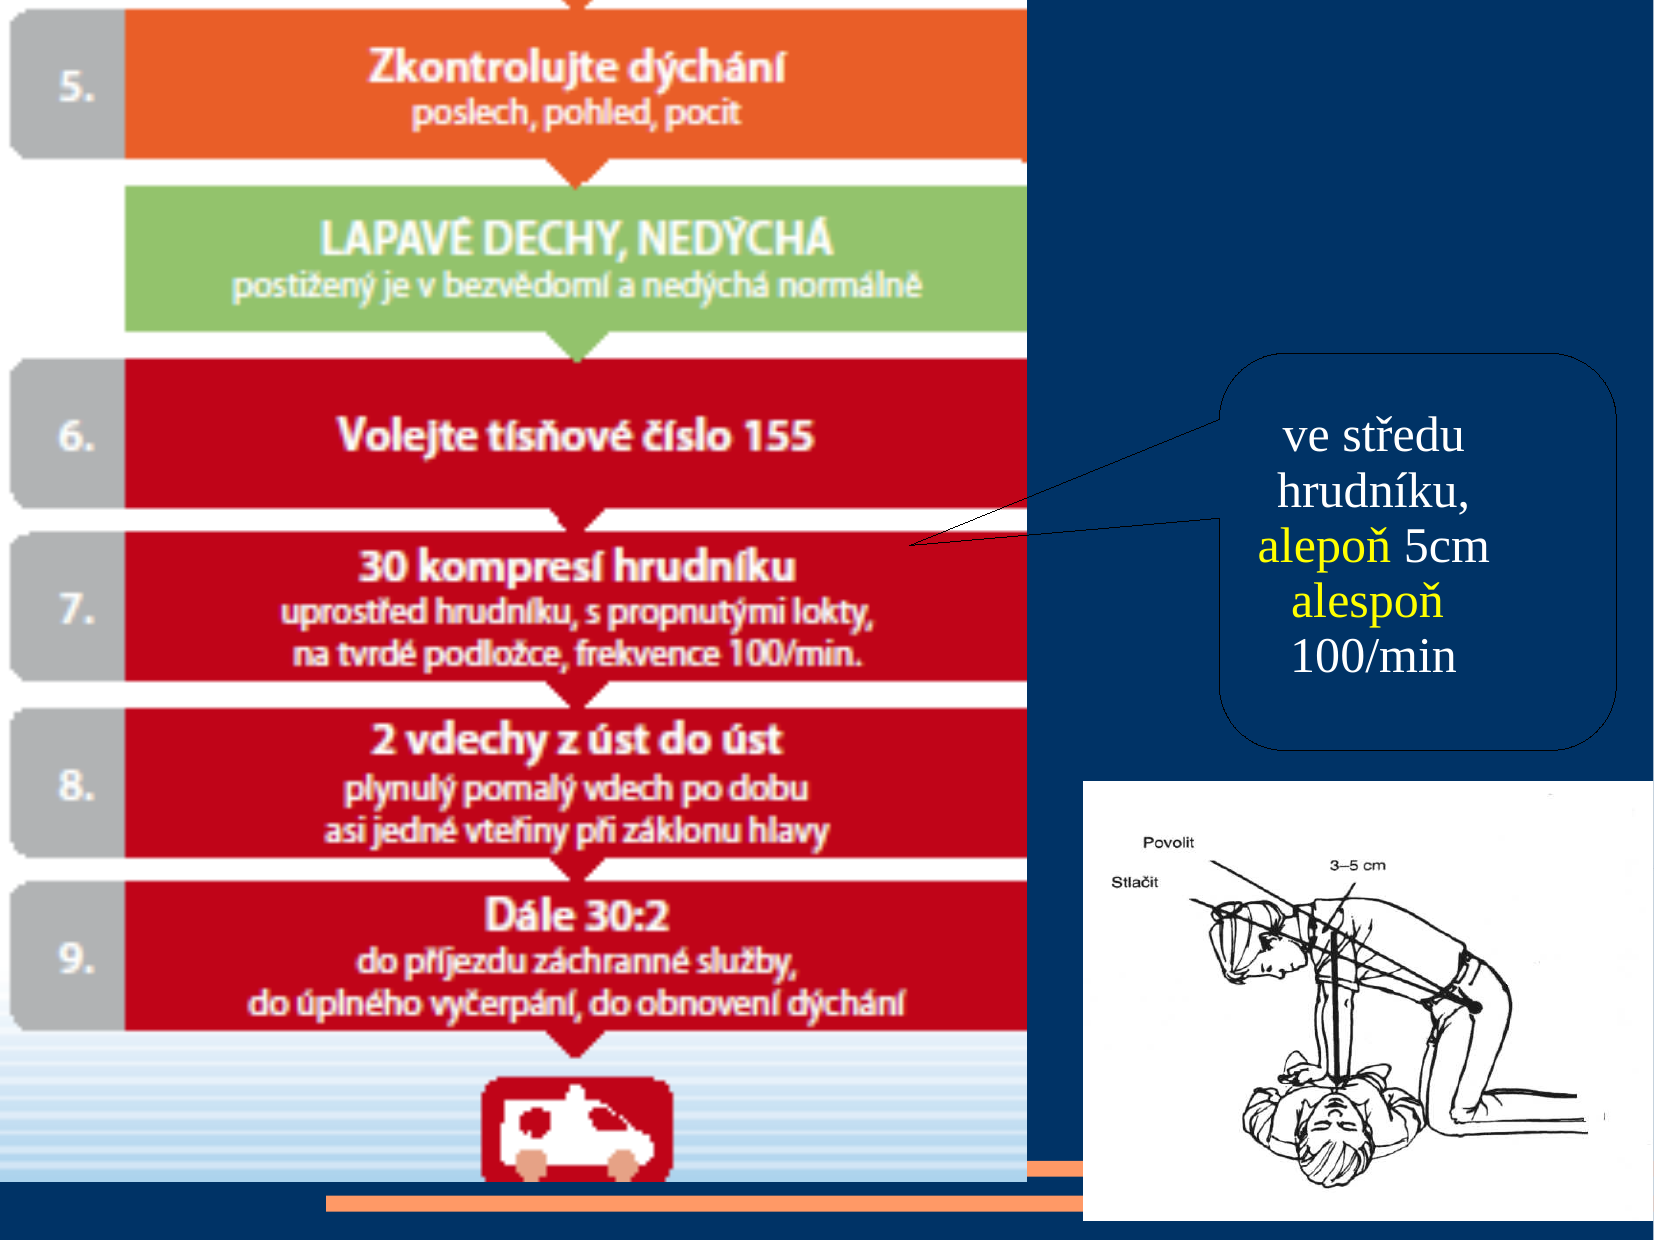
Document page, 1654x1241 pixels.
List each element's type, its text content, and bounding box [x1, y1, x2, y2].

text_box ve středu hrudníku, alepoň 5cm alespoň 100/min [1257, 407, 1527, 689]
picture [1083, 781, 1654, 1221]
picture [0, 0, 1027, 1182]
